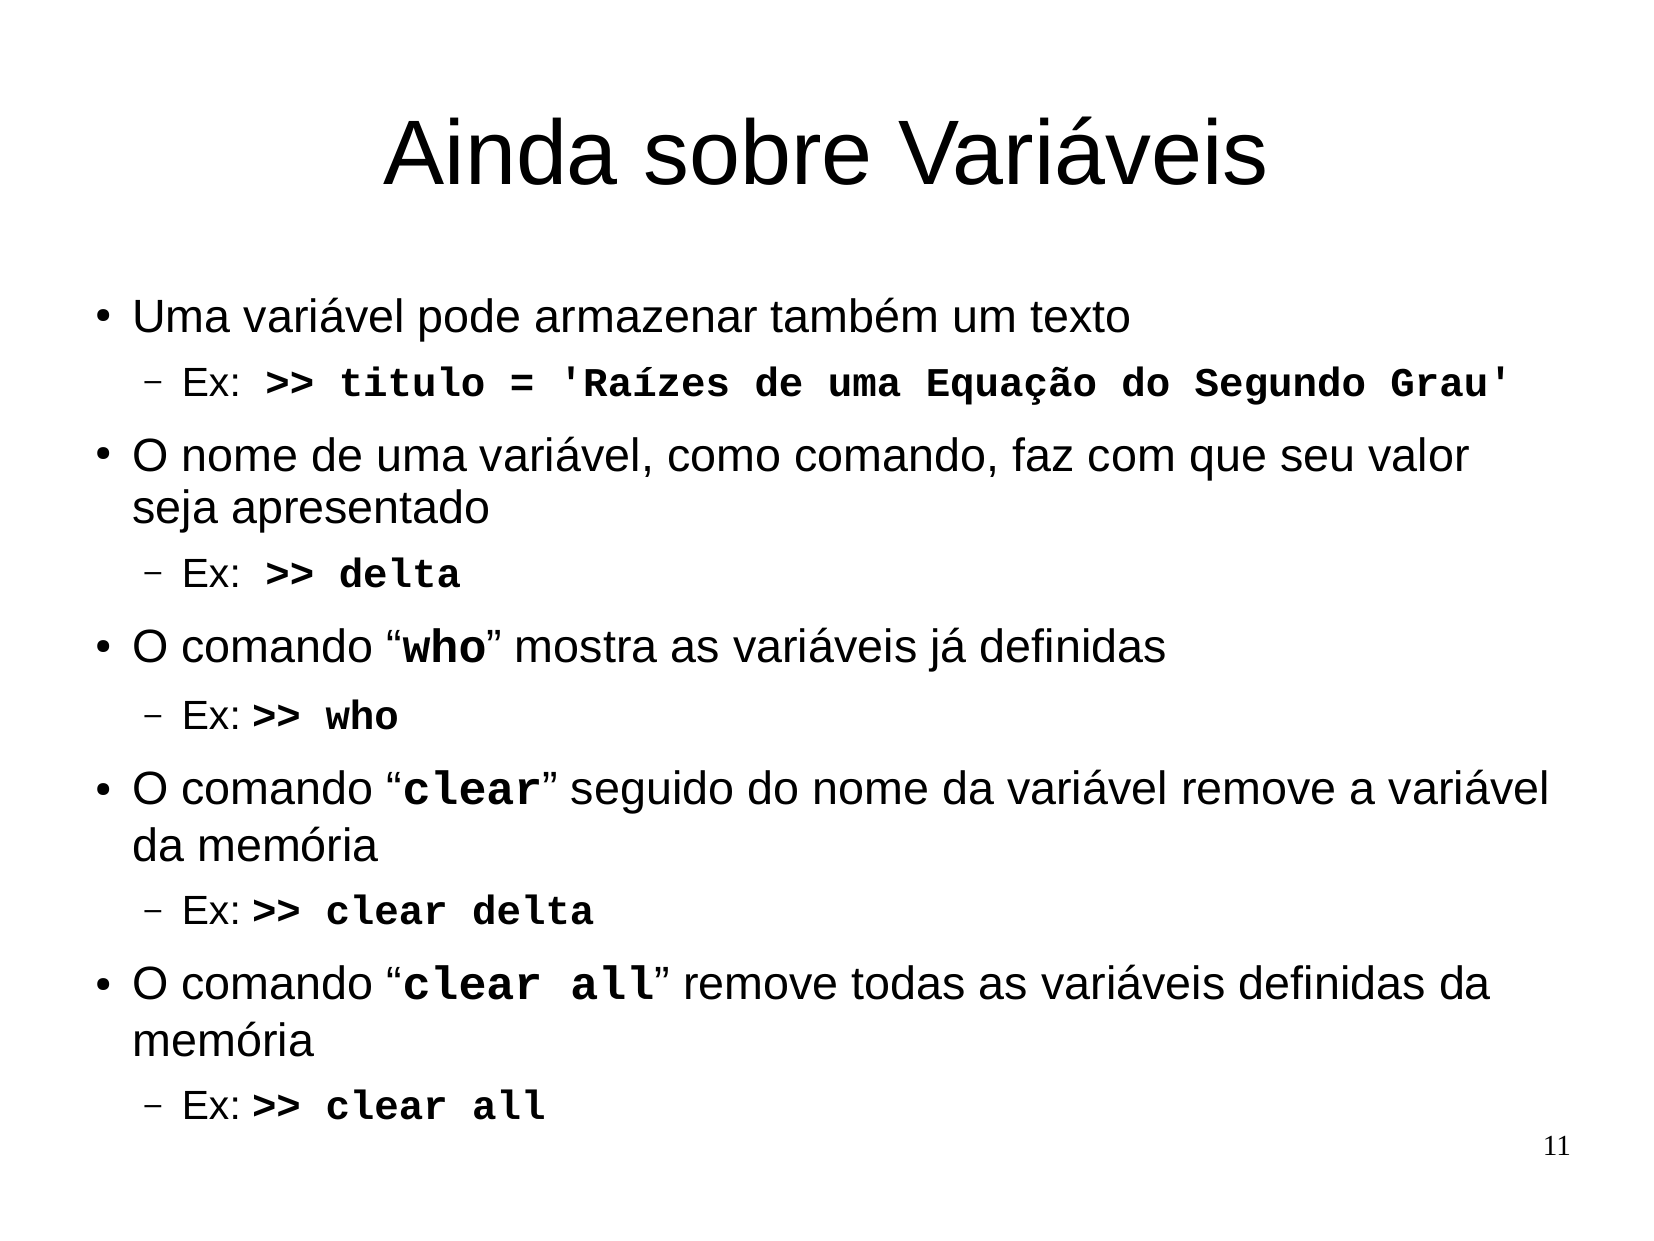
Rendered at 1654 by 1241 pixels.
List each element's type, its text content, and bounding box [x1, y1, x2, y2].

list Uma variável pode armazenar também um texto Ex: >> titulo = 'Raízes de uma Equação do Segundo Grau' O nome de uma variável, como comando, faz com que seu valor seja apresentado Ex: >> delta O comando “who” mostra as variáveis já definidas Ex: >> who O comando “clear” seguido do nome da variável remove a variável da memória Ex: >> clear delta O comando “clear all” remove todas as variáveis definidas da memória Ex: >> clear all [82, 290, 1571, 1134]
title Ainda sobre Variáveis [82, 49, 1571, 257]
